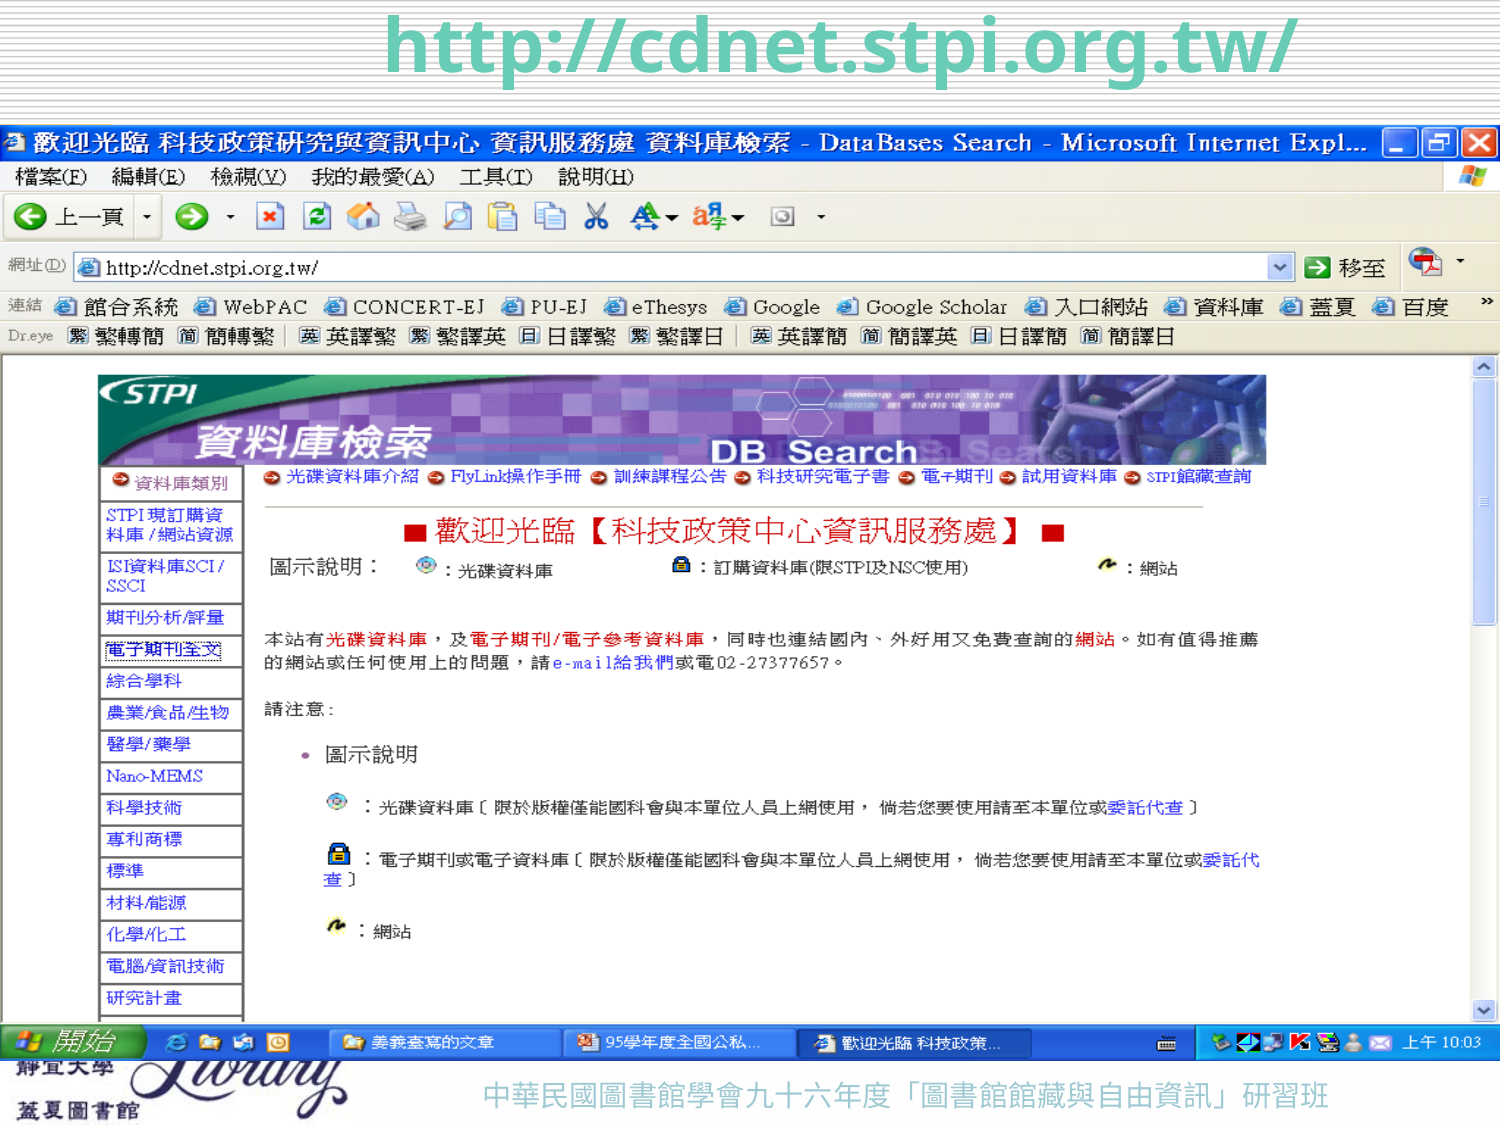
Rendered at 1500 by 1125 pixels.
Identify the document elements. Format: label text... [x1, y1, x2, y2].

picture [0, 0, 1500, 1125]
title http://cdnet.stpi.org.tw/ [265, 0, 1438, 97]
